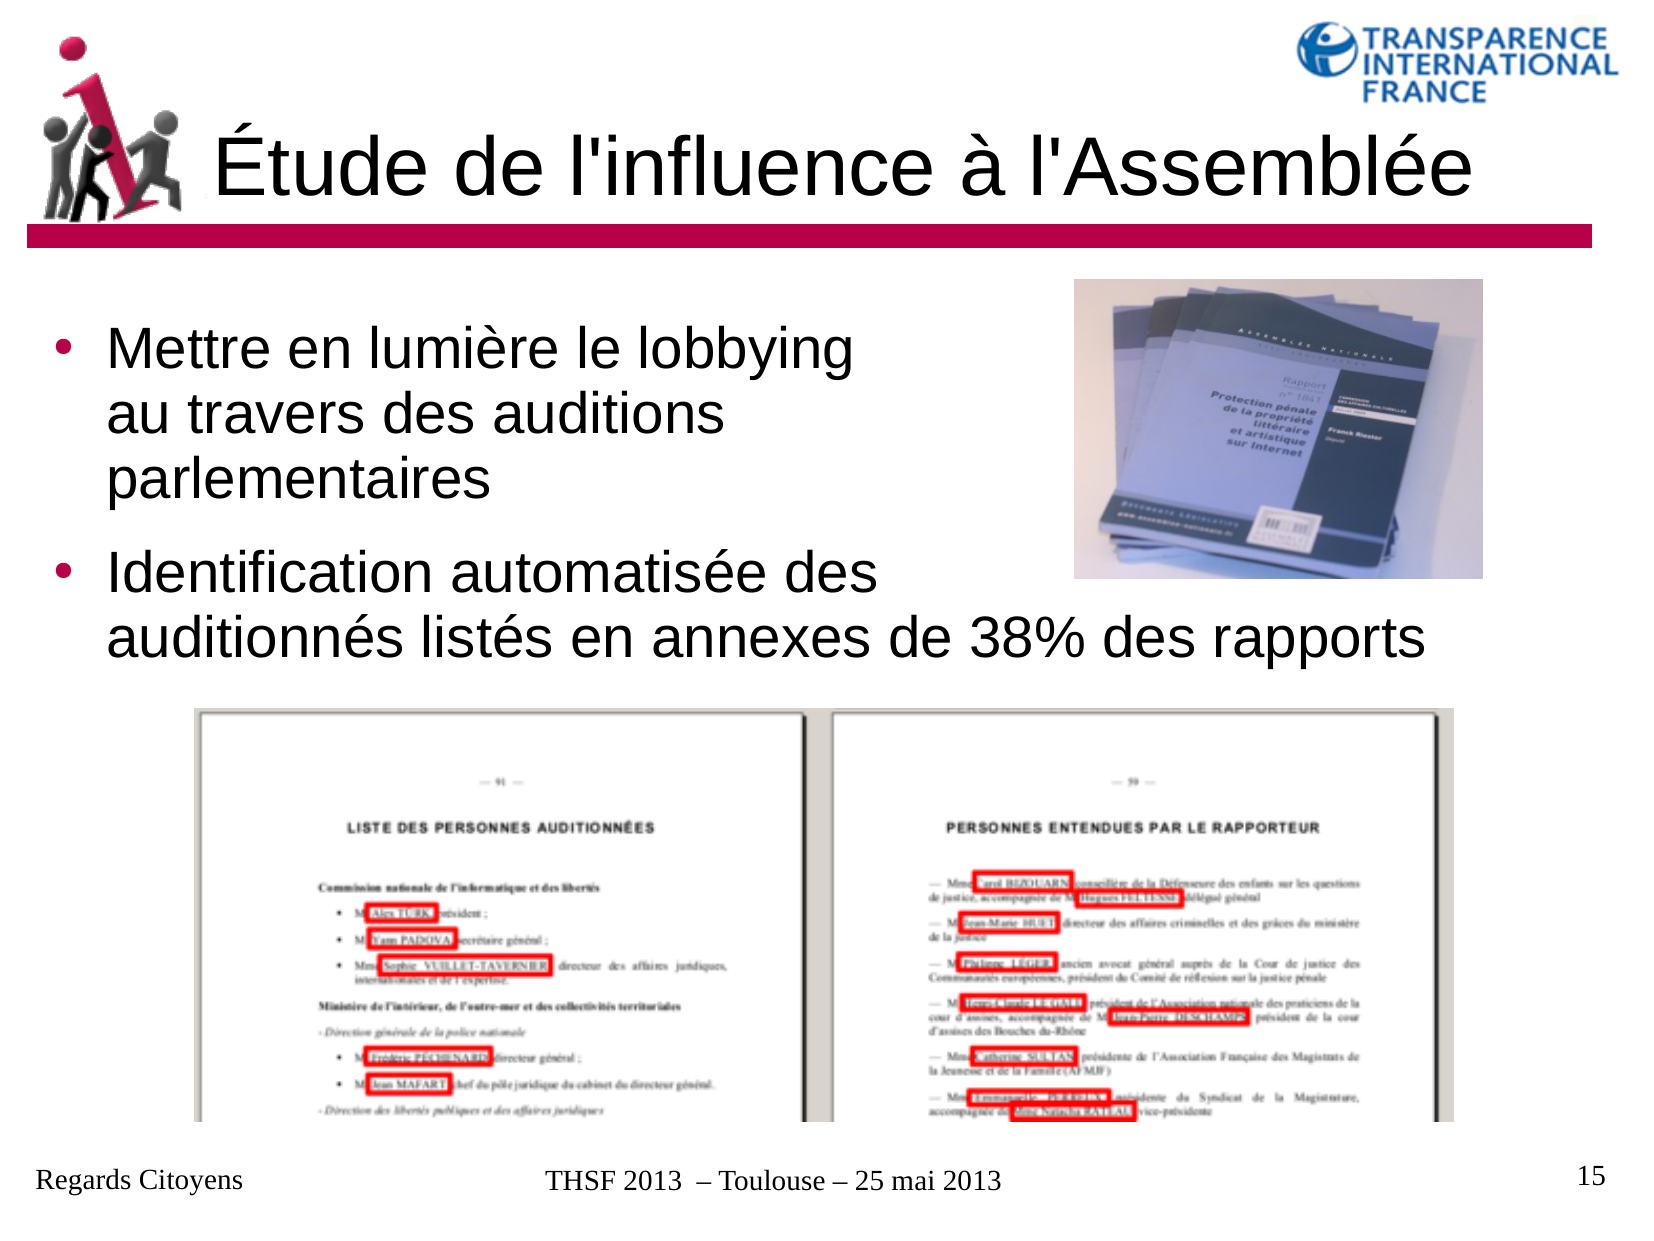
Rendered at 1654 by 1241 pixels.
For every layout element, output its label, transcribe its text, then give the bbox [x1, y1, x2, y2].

picture [1269, 0, 1654, 125]
picture [194, 708, 1454, 1123]
list Mettre en lumière le lobbying au travers des auditions parlementaires Identification automatisée des auditionnés listés en annexes de 38% des rapports [35, 315, 1447, 892]
title Étude de l'influence à l'Assemblée [212, 70, 1601, 264]
picture [1074, 279, 1483, 579]
picture [27, 31, 208, 224]
